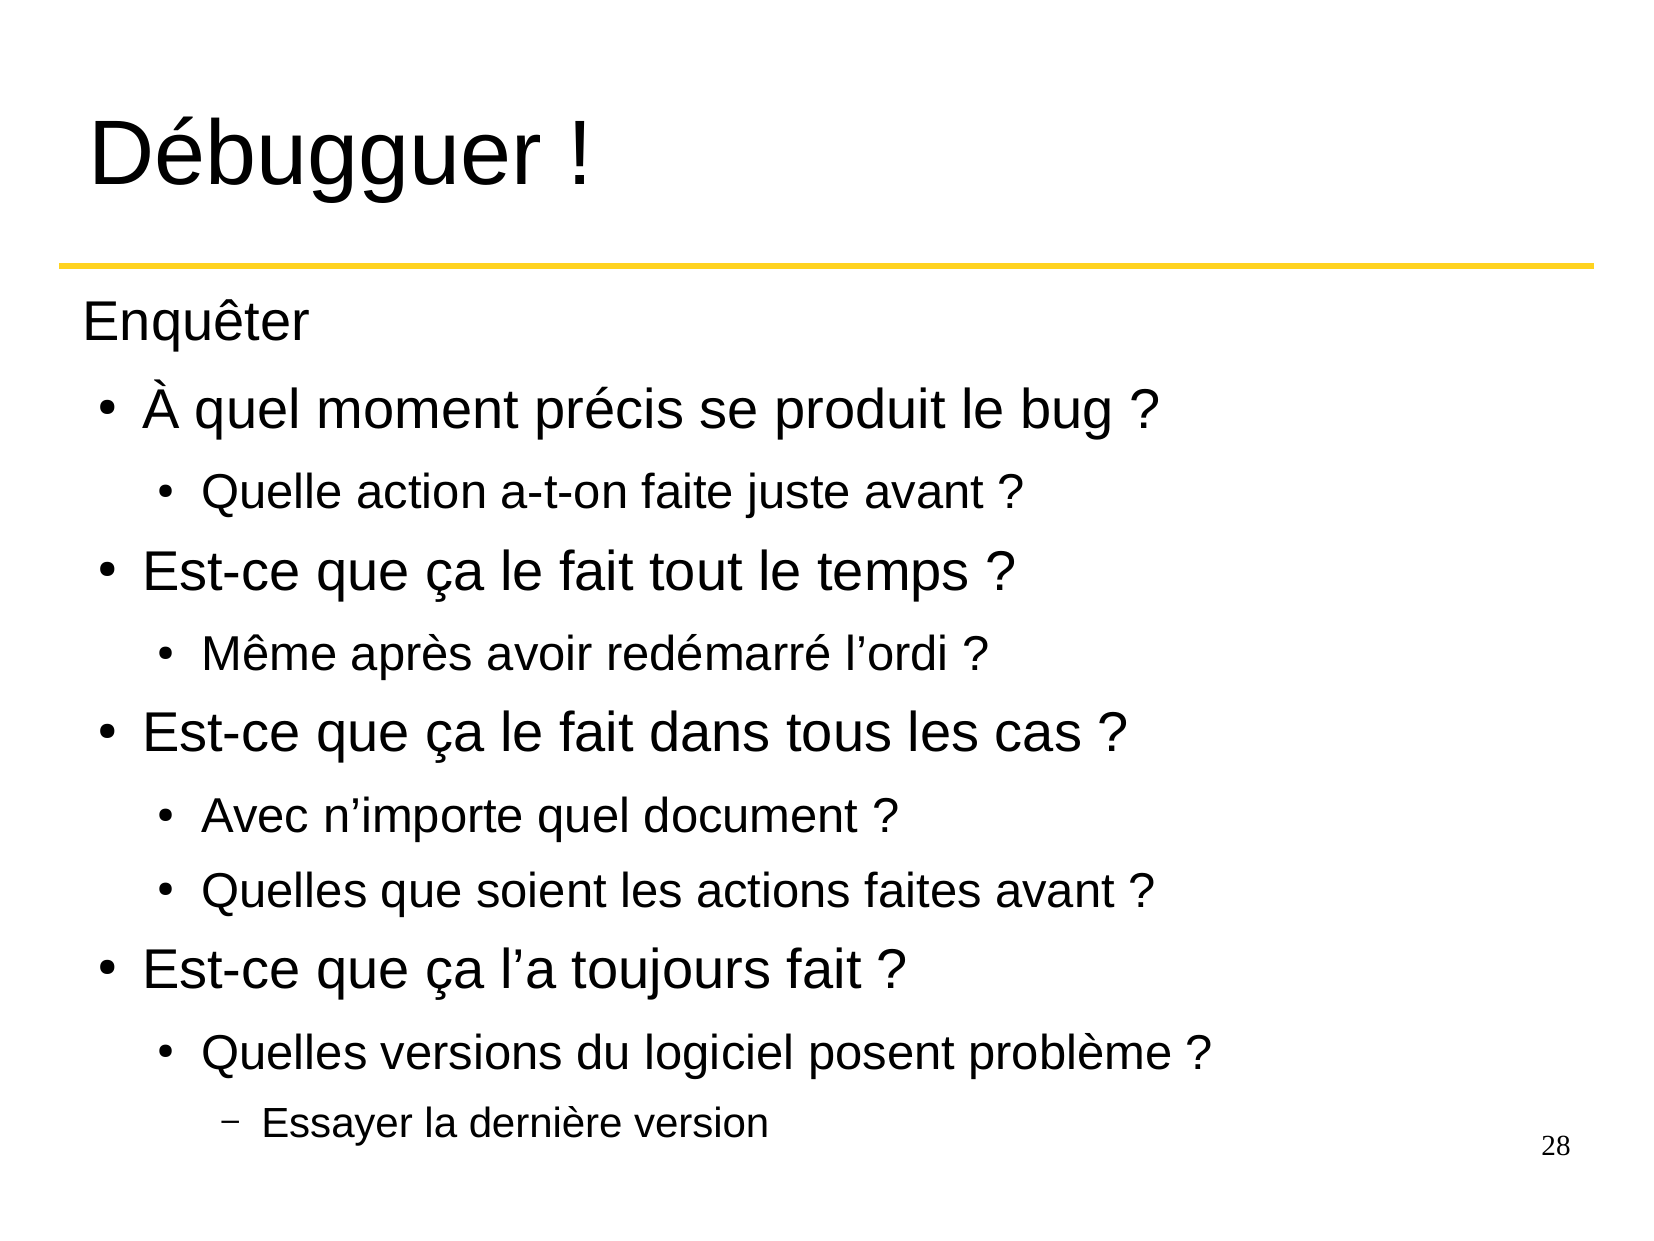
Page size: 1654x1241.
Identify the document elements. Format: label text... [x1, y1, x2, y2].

title Débugguer ! [88, 49, 1571, 257]
list Enquêter À quel moment précis se produit le bug ? Quelle action a-t-on faite juste avant ? Est-ce que ça le fait tout le temps ? Même après avoir redémarré l’ordi ? Est-ce que ça le fait dans tous les cas ? Avec n’importe quel document ? Quelles que soient les actions faites avant ? Est-ce que ça l’a toujours fait ? Quelles versions du logiciel posent problème ? Essayer la dernière version [82, 290, 1571, 1152]
